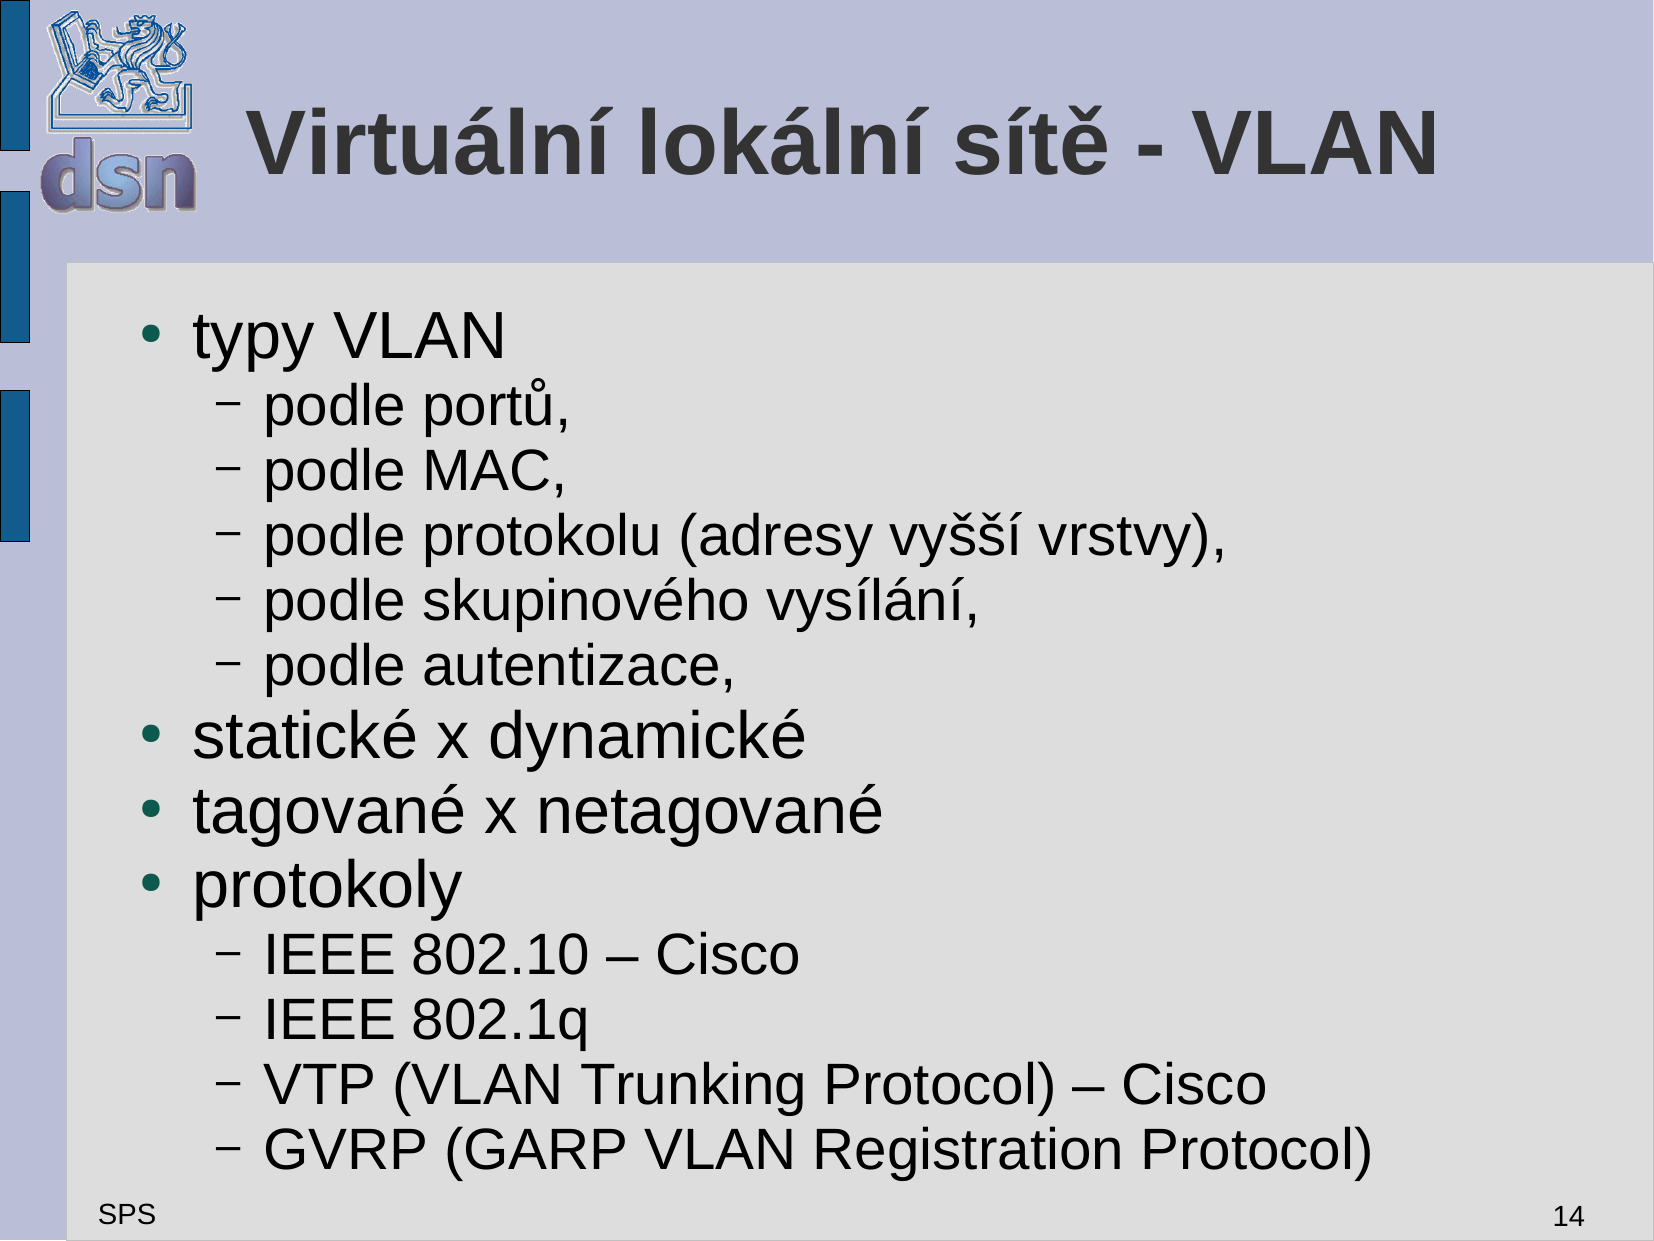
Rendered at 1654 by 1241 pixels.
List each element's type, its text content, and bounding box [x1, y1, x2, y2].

title Virtuální lokální sítě - VLAN [210, 39, 1478, 247]
list typy VLAN podle portů, podle MAC, podle protokolu (adresy vyšší vrstvy), podle skupinového vysílání, podle autentizace, statické x dynamické tagované x netagované protokoly IEEE 802.10 – Cisco IEEE 802.1q VTP (VLAN Trunking Protocol) – Cisco GVRP (GARP VLAN Registration Protocol) [121, 297, 1534, 1183]
picture [10, 10, 223, 230]
